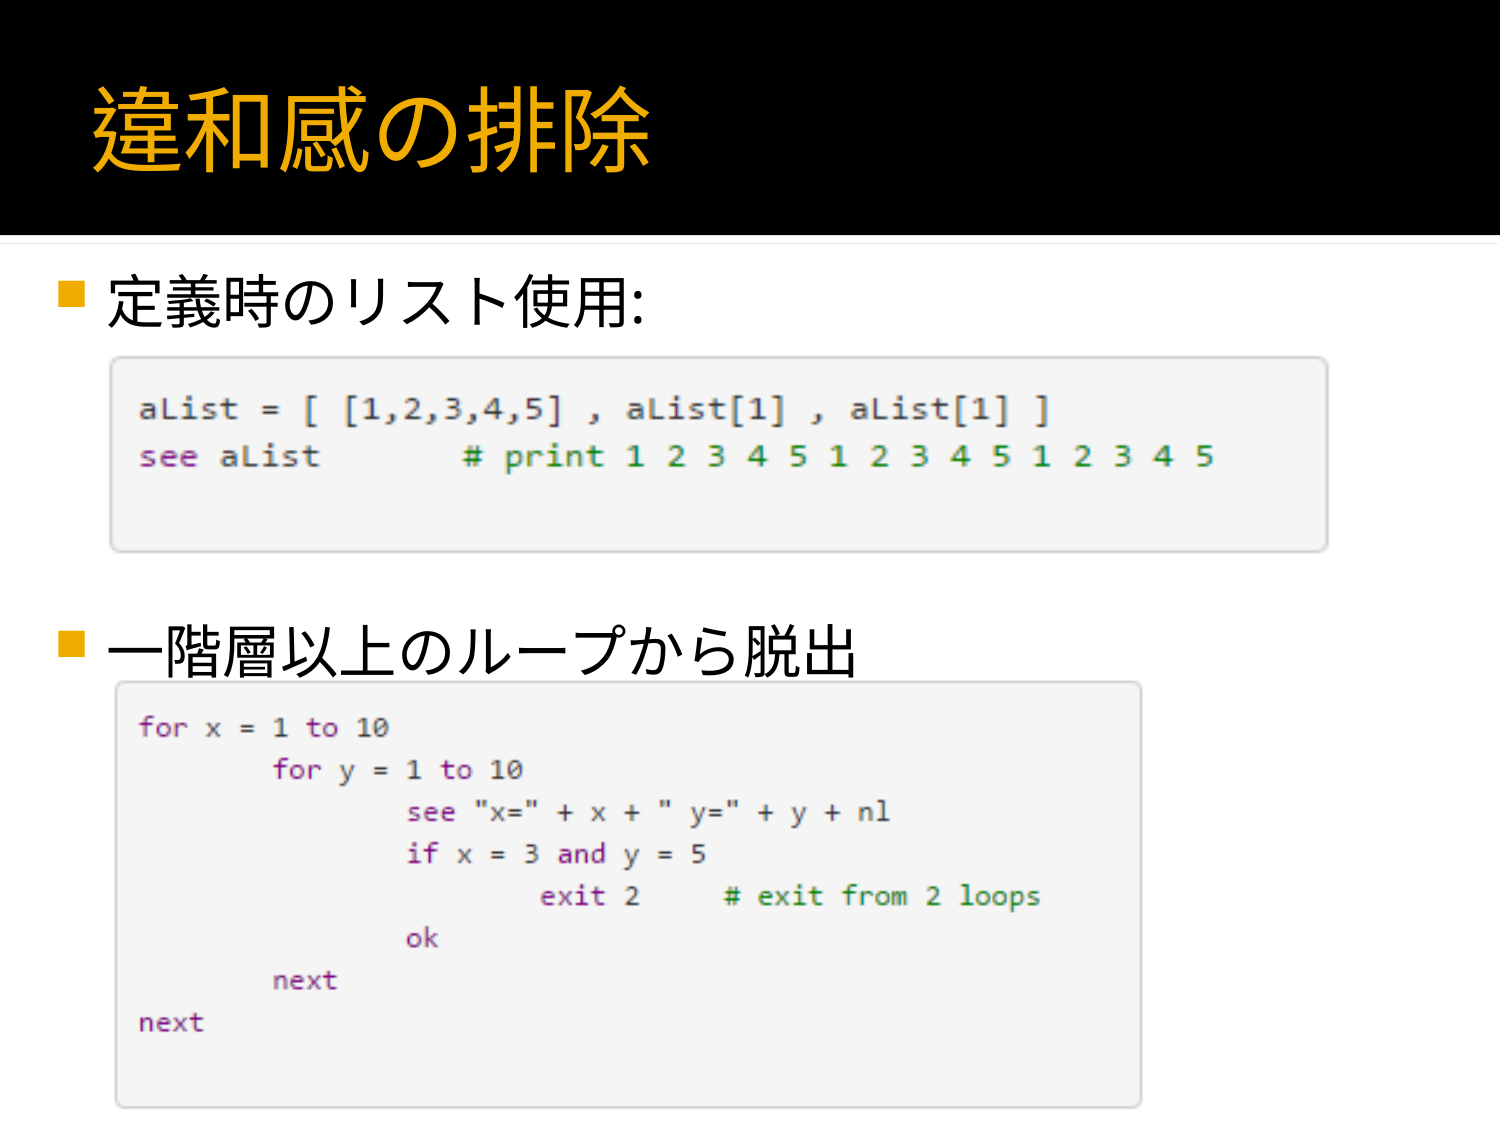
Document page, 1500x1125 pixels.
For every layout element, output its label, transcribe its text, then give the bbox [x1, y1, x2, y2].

picture [99, 349, 1338, 575]
list 定義時のリスト使用: 一階層以上のループから脱出 [24, 249, 1463, 1050]
picture [99, 679, 1150, 1114]
title 違和感の排除 [75, 25, 1425, 231]
